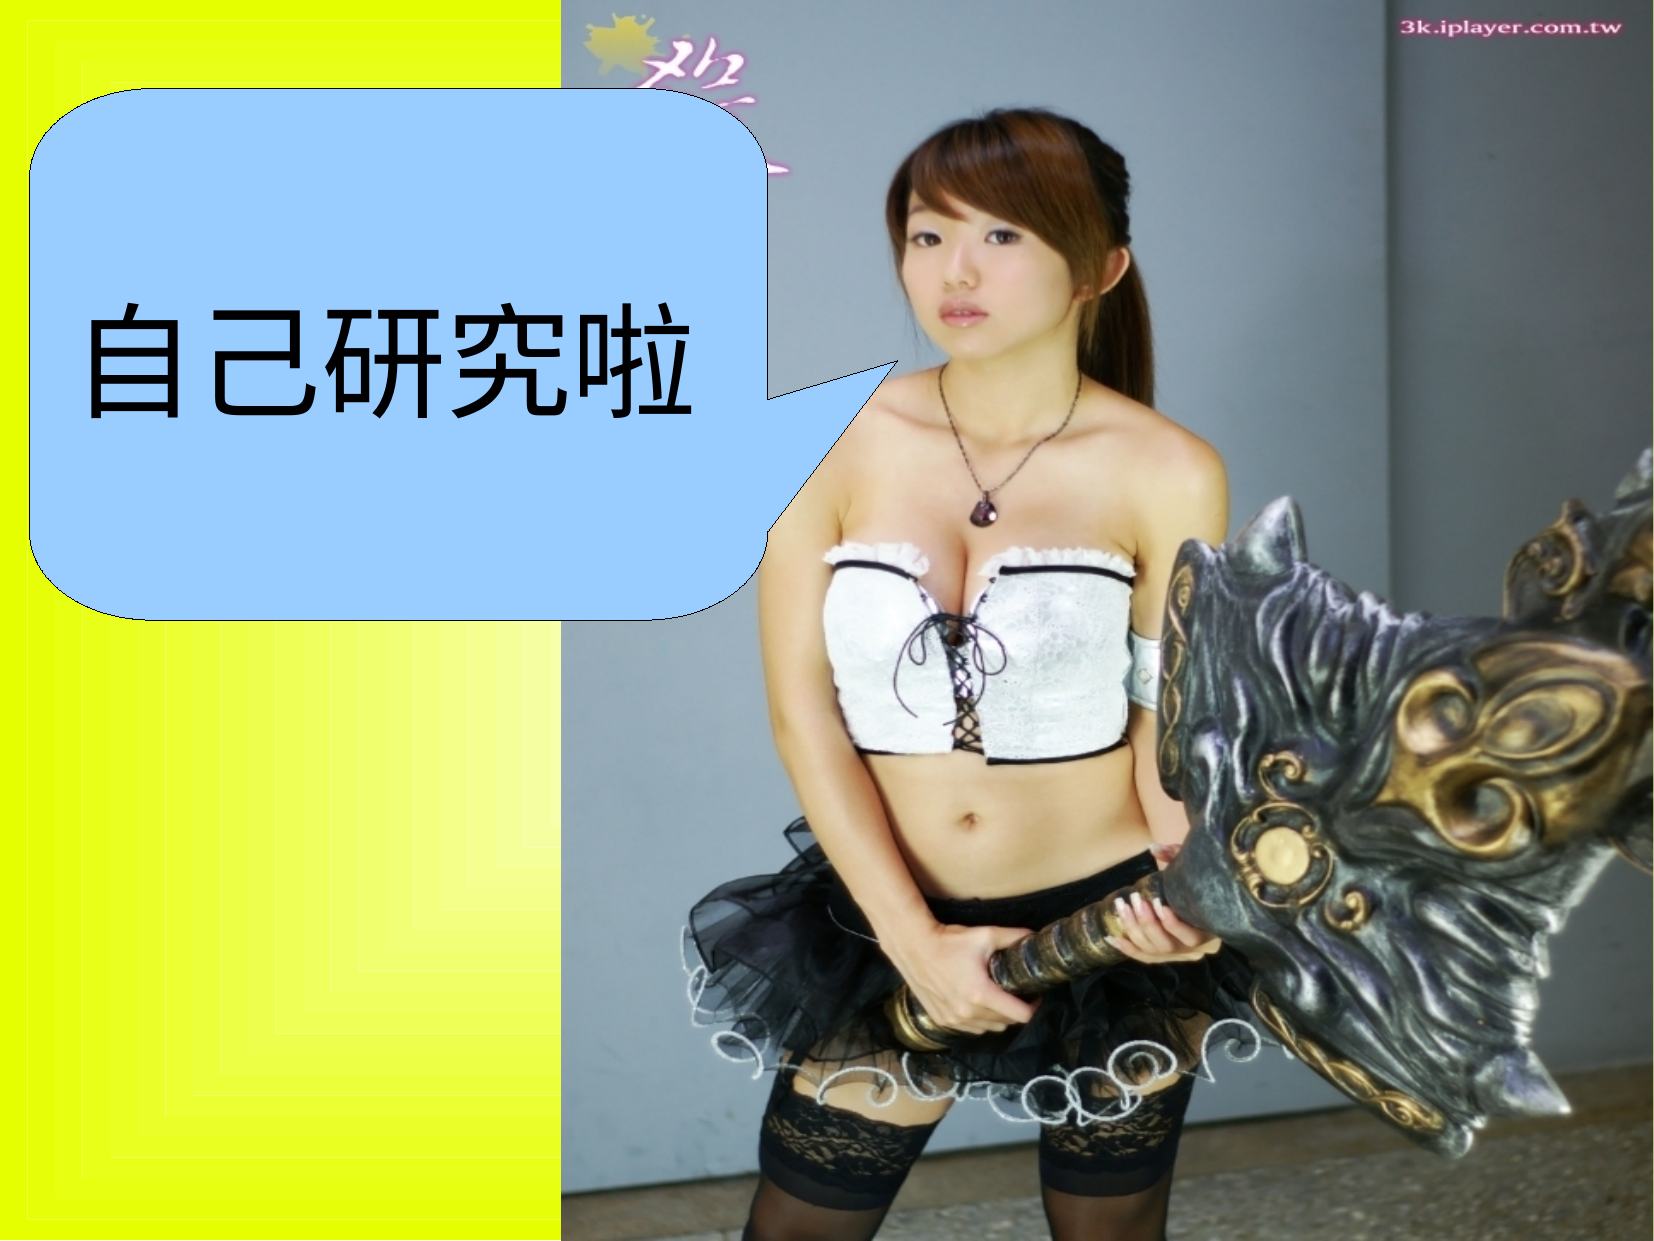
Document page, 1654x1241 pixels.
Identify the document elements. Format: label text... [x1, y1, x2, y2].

picture [561, 0, 1654, 1241]
text_box 自己研究啦 [29, 88, 898, 621]
